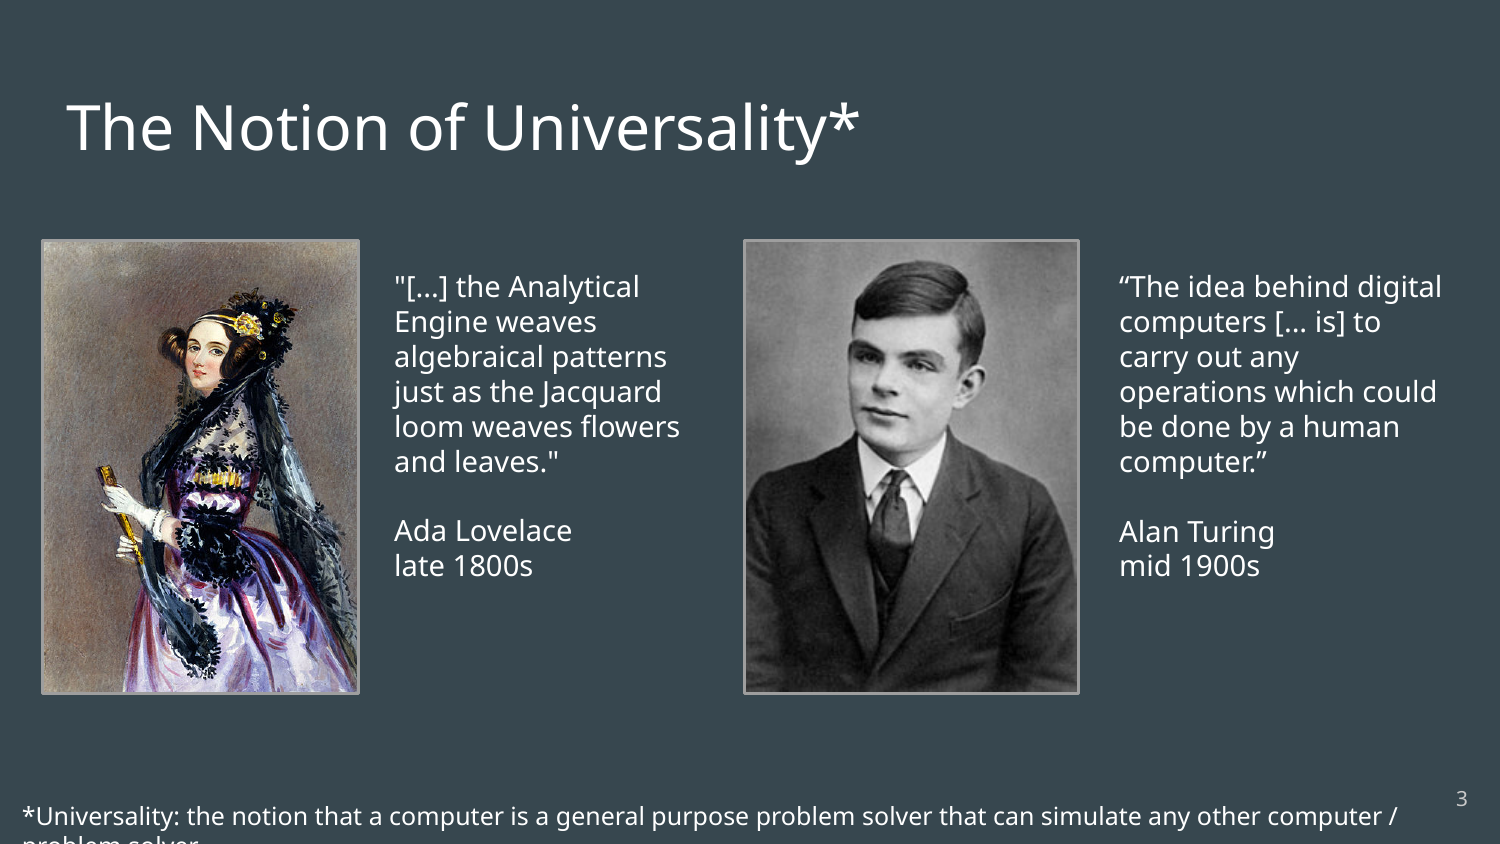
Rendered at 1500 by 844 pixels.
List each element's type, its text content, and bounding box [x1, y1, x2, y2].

title The Notion of Universality* [51, 72, 1449, 167]
picture [43, 241, 357, 692]
text_box "[...] the Analytical Engine weaves algebraical patterns just as the Jacquard loom weaves flowers and leaves." Ada Lovelace late 1800s [379, 253, 719, 472]
slide_number <number> [1392, 767, 1483, 833]
picture [745, 241, 1077, 692]
text_box *Universality: the notion that a computer is a general purpose problem solver that can simulate any other computer / problem solver. [6, 785, 1445, 838]
text_box “The idea behind digital computers [... is] to carry out any operations which could be done by a human computer.” Alan Turing mid 1900s [1104, 253, 1467, 568]
